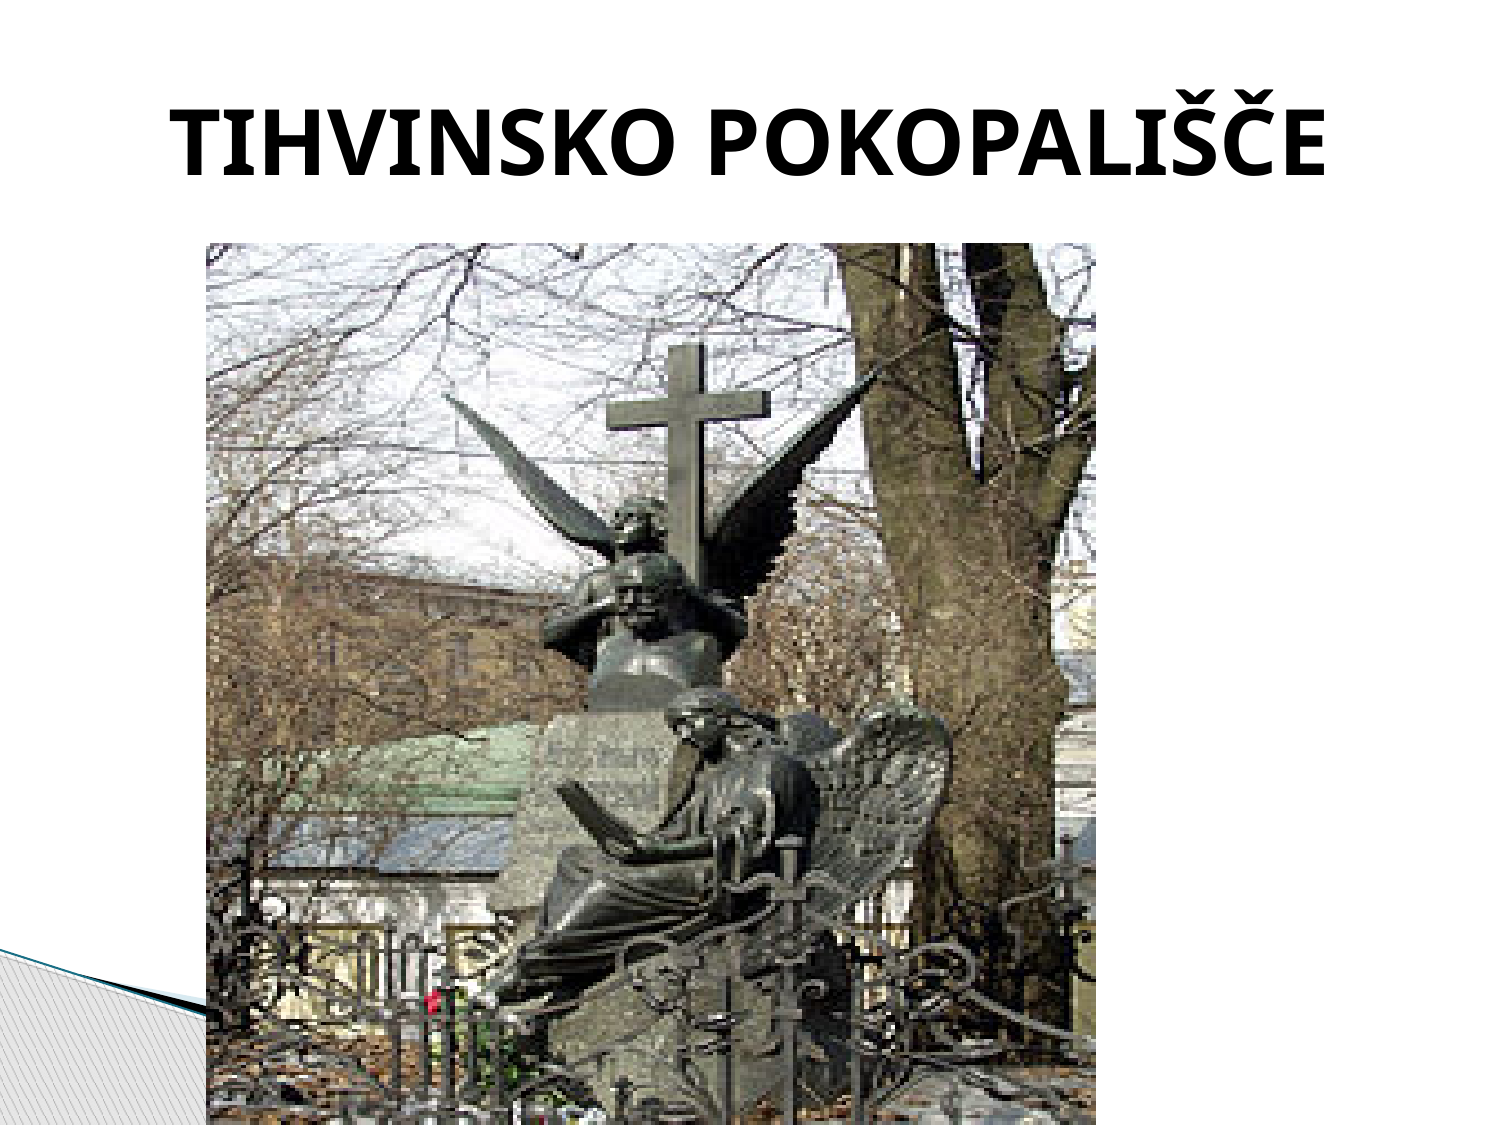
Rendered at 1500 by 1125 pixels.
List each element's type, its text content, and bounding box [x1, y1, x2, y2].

picture [206, 243, 1096, 1125]
title TIHVINSKO POKOPALIŠČE [75, 45, 1425, 233]
